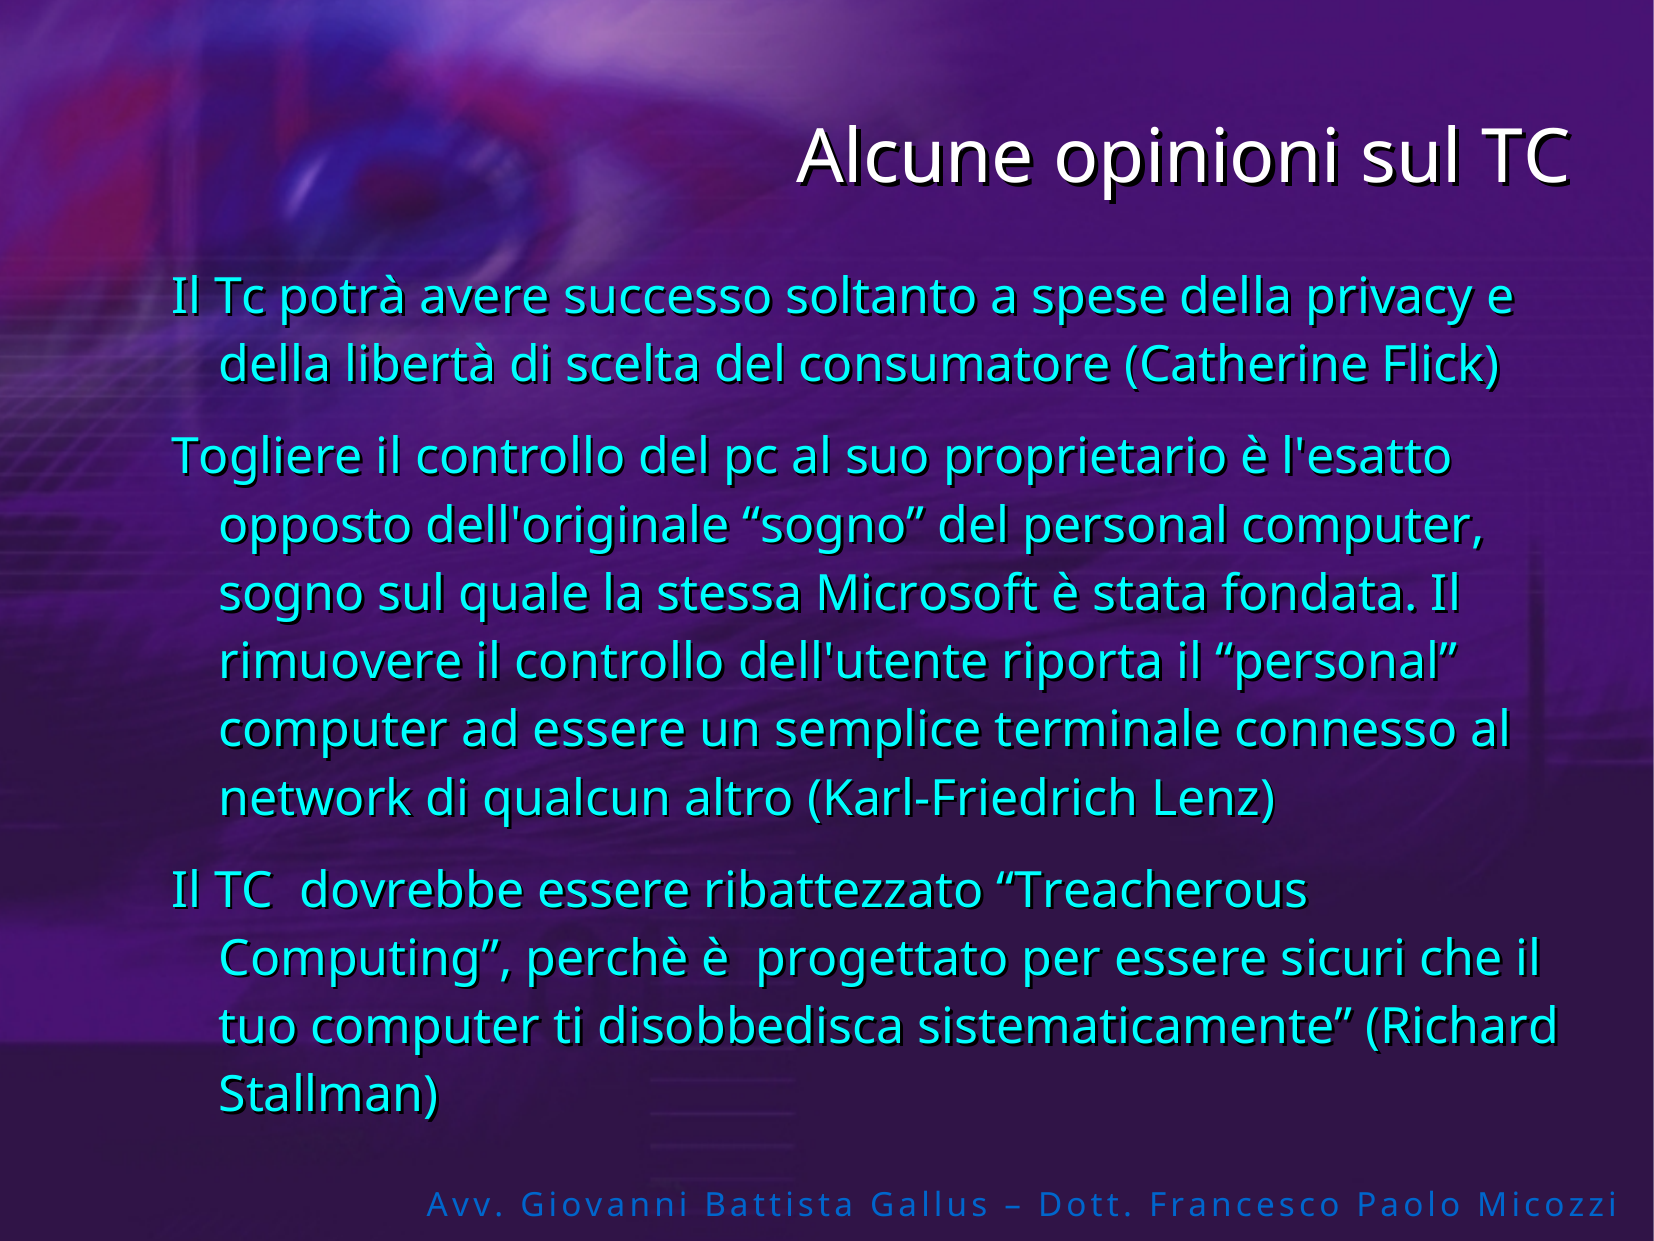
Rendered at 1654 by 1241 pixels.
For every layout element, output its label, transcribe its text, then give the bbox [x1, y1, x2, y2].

list Il Tc potrà avere successo soltanto a spese della privacy e della libertà di scelta del consumatore (Catherine Flick) Togliere il controllo del pc al suo proprietario è l'esatto opposto dell'originale “sogno” del personal computer, sogno sul quale la stessa Microsoft è stata fondata. Il rimuovere il controllo dell'utente riporta il “personal” computer ad essere un semplice terminale connesso al network di qualcun altro (Karl-Friedrich Lenz) Il TC dovrebbe essere ribattezzato “Treacherous Computing”, perchè è progettato per essere sicuri che il tuo computer ti disobbedisca sistematicamente” (Richard Stallman) [76, 260, 1565, 1152]
title Alcune opinioni sul TC [82, 49, 1571, 257]
picture [0, 0, 1654, 1241]
